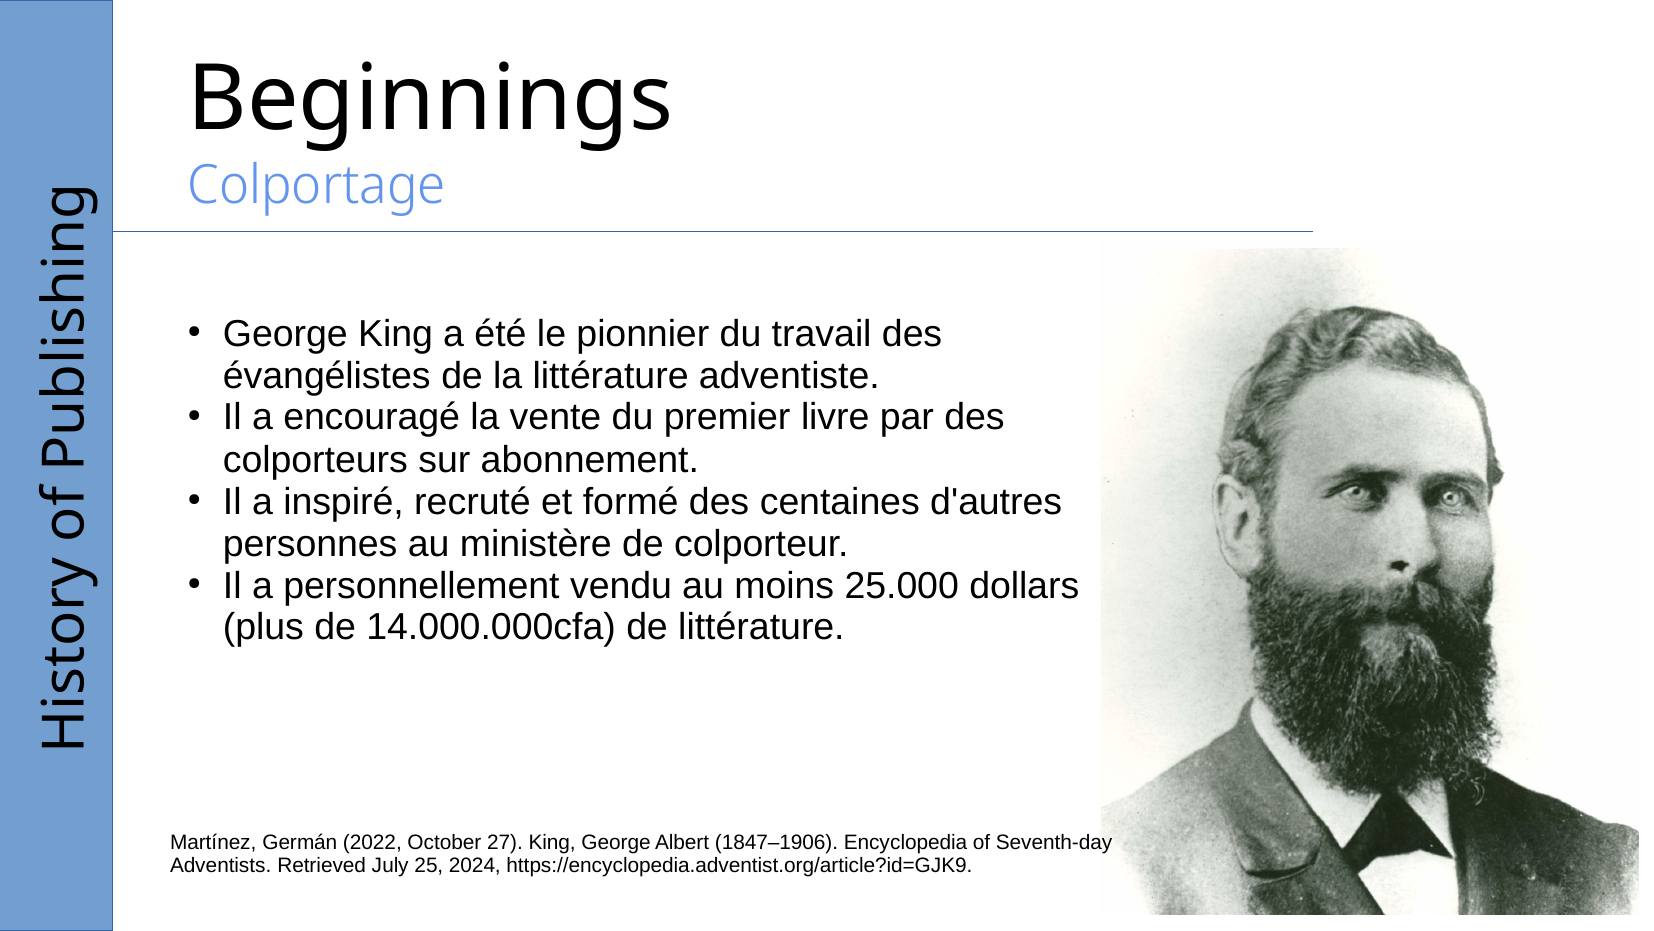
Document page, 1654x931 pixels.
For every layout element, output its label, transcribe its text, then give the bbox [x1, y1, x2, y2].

text_box Martínez, Germán (2022, October 27). King, George Albert (1847–1906). Encyclopedia of Seventh-day Adventists. Retrieved July 25, 2024, https://encyclopedia.adventist.org/article?id=GJK9. [155, 822, 1163, 931]
title Colportage [187, 125, 1571, 239]
subtitle George King a été le pionnier du travail des évangélistes de la littérature adventiste. Il a encouragé la vente du premier livre par des colporteurs sur abonnement. Il a inspiré, recruté et formé des centaines d'autres personnes au ministère de colporteur. Il a personnellement vendu au moins 25.000 dollars (plus de 14.000.000cfa) de littérature. [187, 312, 1099, 822]
text_box History of Publishing [13, 37, 105, 901]
text_box [0, 0, 113, 931]
title Beginnings [187, 33, 1571, 125]
picture [1099, 238, 1639, 915]
